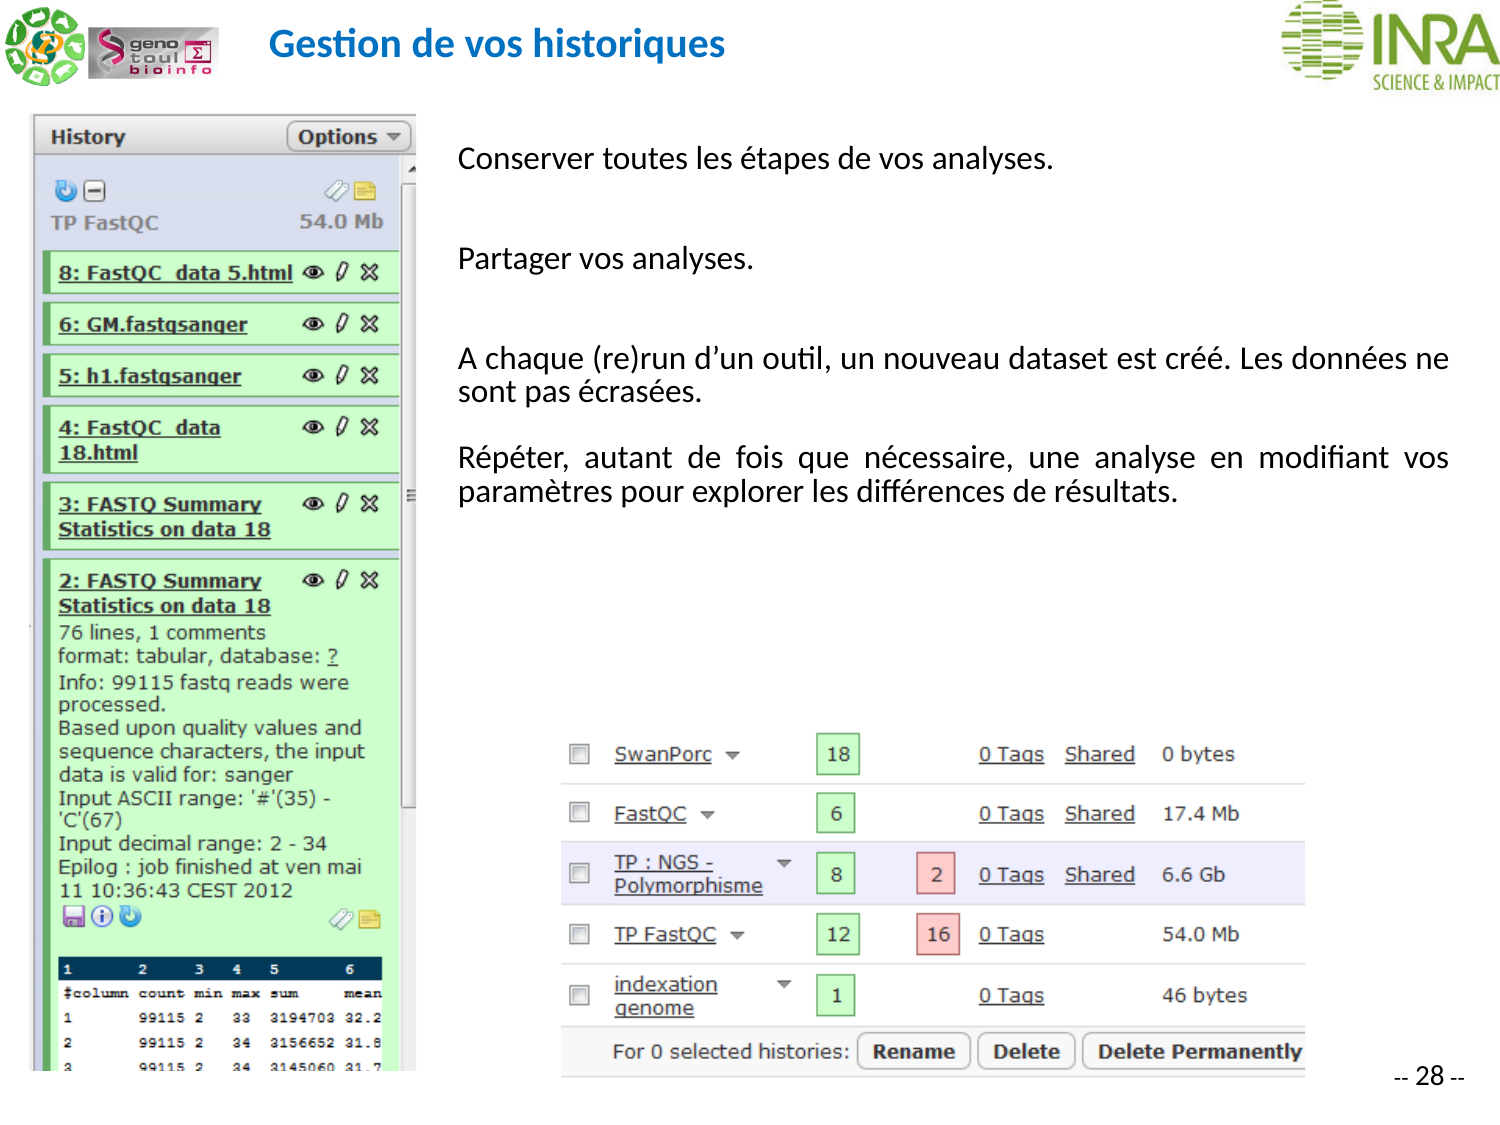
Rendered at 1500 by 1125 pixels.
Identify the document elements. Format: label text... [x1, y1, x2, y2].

picture [29, 113, 417, 1071]
text_box Conserver toutes les étapes de vos analyses. Partager vos analyses. A chaque (re)run d’un outil, un nouveau dataset est créé. Les données ne sont pas écrasées. Répéter, autant de fois que nécessaire, une analyse en modifiant vos paramètres pour explorer les différences de résultats. [442, 137, 1500, 601]
text_box Gestion de vos historiques [253, 19, 1270, 86]
picture [561, 727, 1306, 1090]
picture [5, 7, 85, 86]
picture [1281, 0, 1500, 110]
picture [88, 27, 219, 79]
